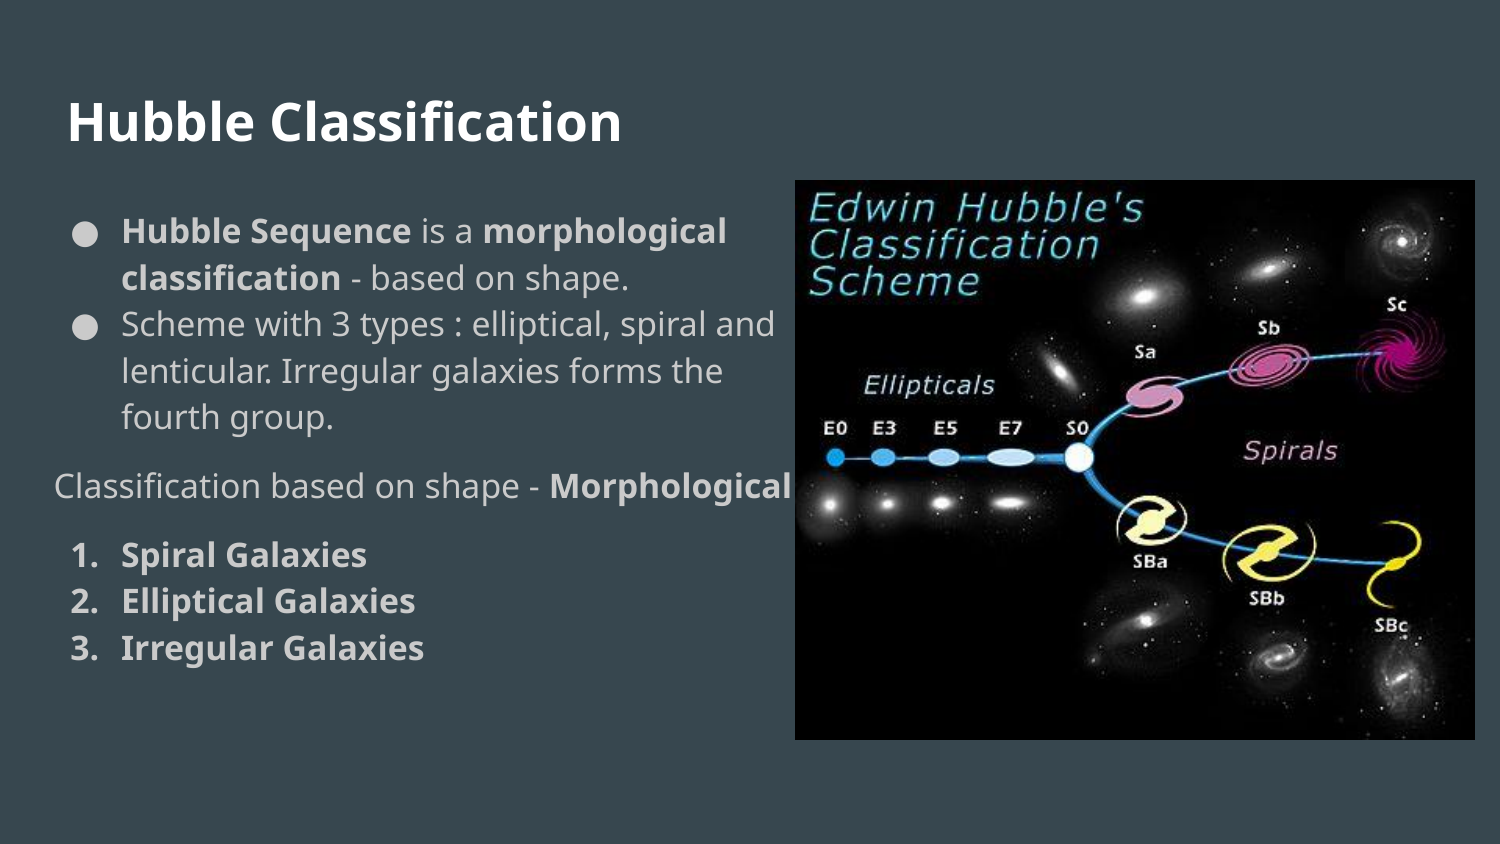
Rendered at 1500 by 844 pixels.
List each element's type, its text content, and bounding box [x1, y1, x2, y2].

list Hubble Sequence is a morphological classification - based on shape. Scheme with 3 types : elliptical, spiral and lenticular. Irregular galaxies forms the fourth group. Classification based on shape - Morphological Spiral Galaxies Elliptical Galaxies Irregular Galaxies [38, 189, 795, 732]
picture [795, 180, 1475, 740]
title Hubble Classification [51, 72, 1449, 167]
